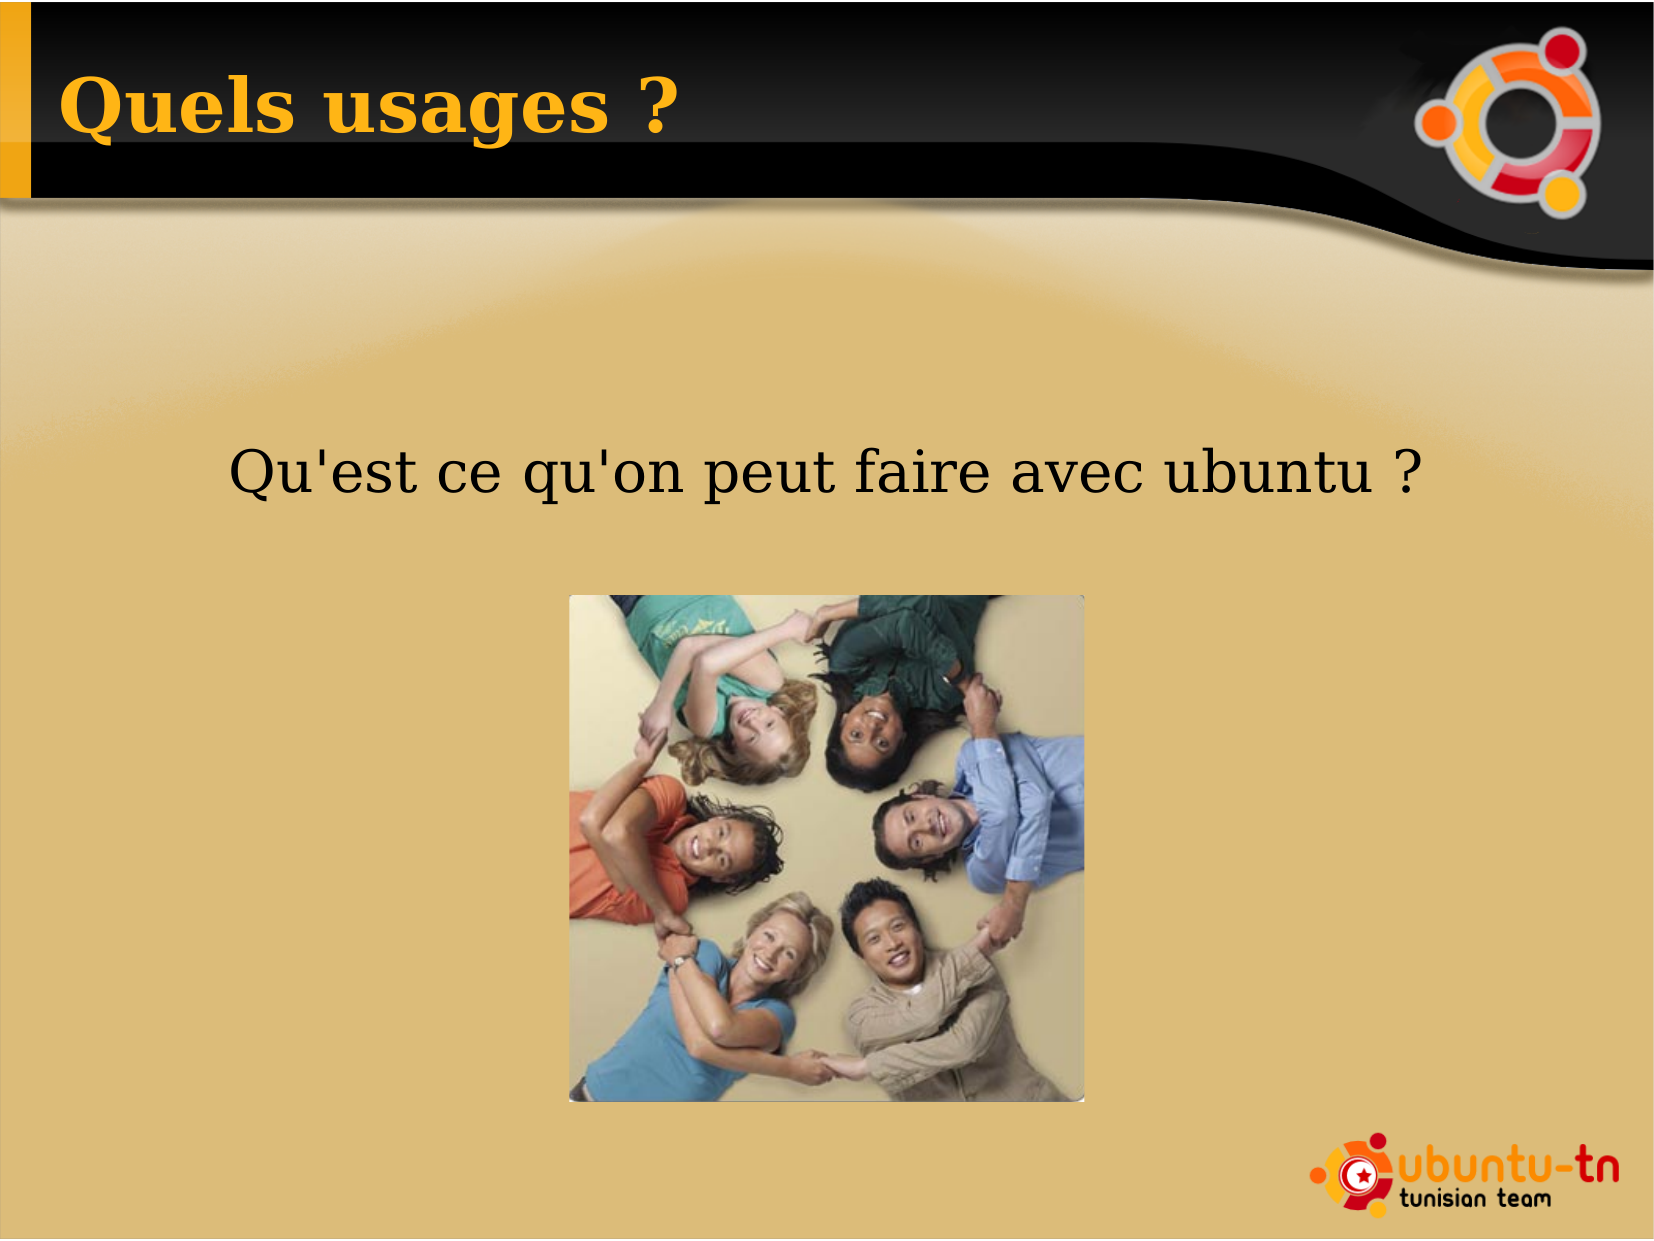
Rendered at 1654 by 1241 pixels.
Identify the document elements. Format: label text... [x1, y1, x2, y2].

picture [0, 0, 1654, 1241]
text_box Qu'est ce qu'on peut faire avec ubuntu ? [169, 431, 1484, 514]
title Quels usages ? [59, 2, 1447, 210]
